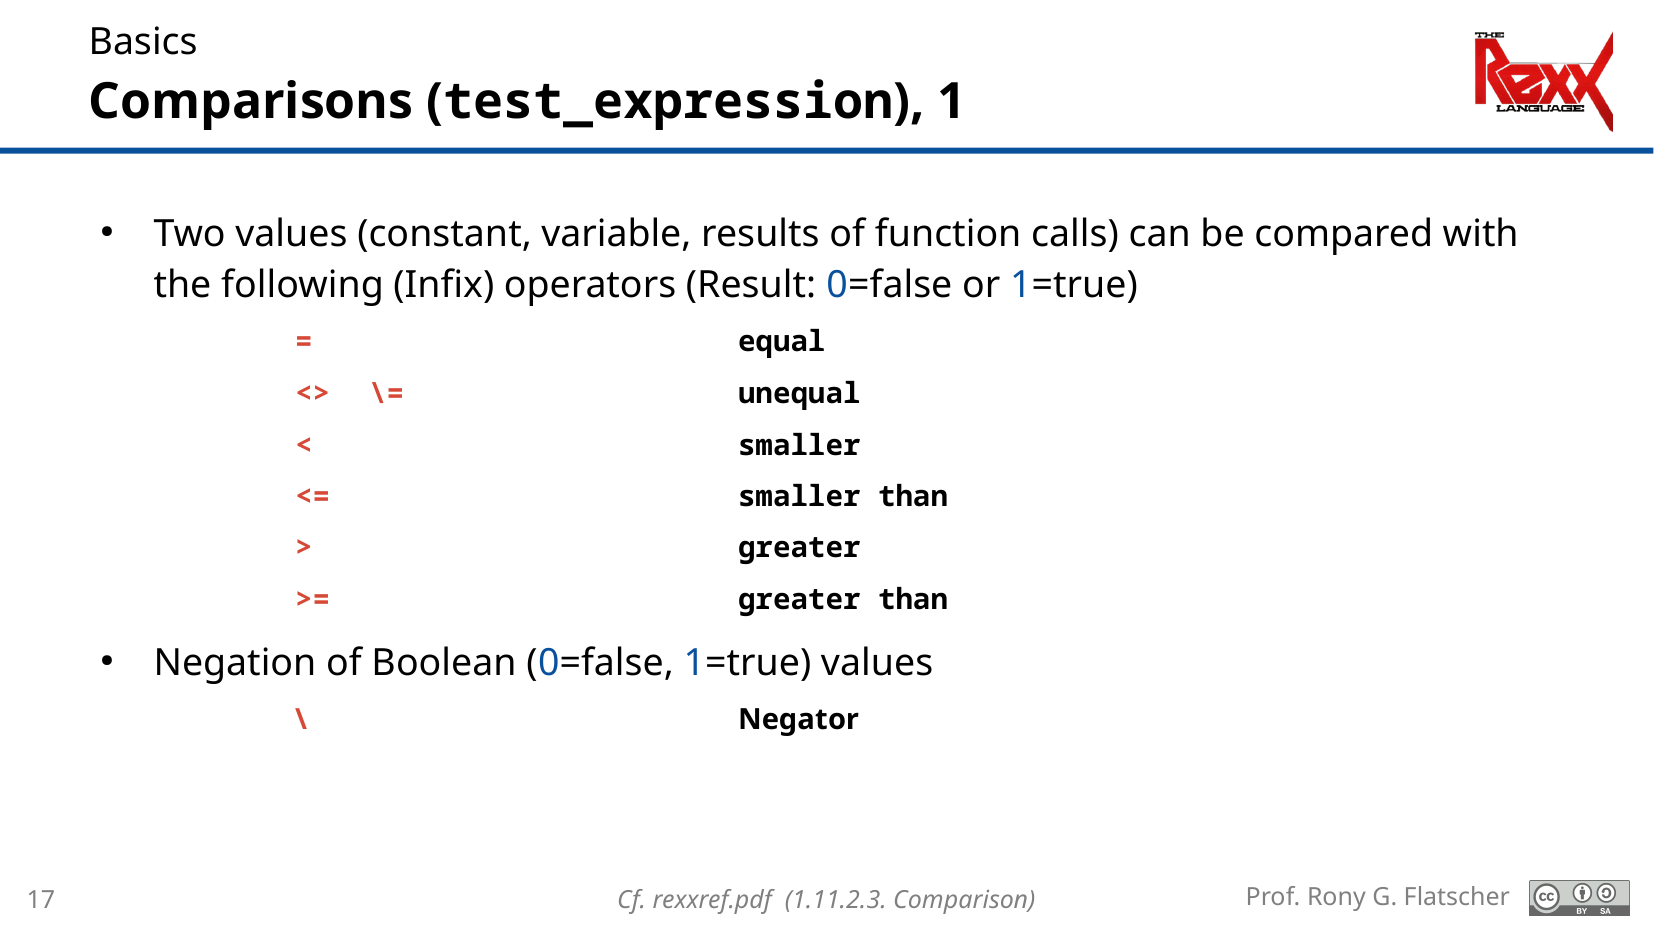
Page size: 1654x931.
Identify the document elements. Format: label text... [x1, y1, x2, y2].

title Basics Comparisons (test_expression), 1 [29, 0, 1654, 148]
text_box Cf. rexxref.pdf (1.11.2.3. Comparison) [0, 874, 1654, 922]
list Two values (constant, variable, results of function calls) can be compared with the following (Infix) operators (Result: 0=false or 1=true) = equal <> \= unequal < smaller <= smaller than > greater >= greater than Negation of Boolean (0=false, 1=true) values \ Negator [82, 206, 1571, 857]
